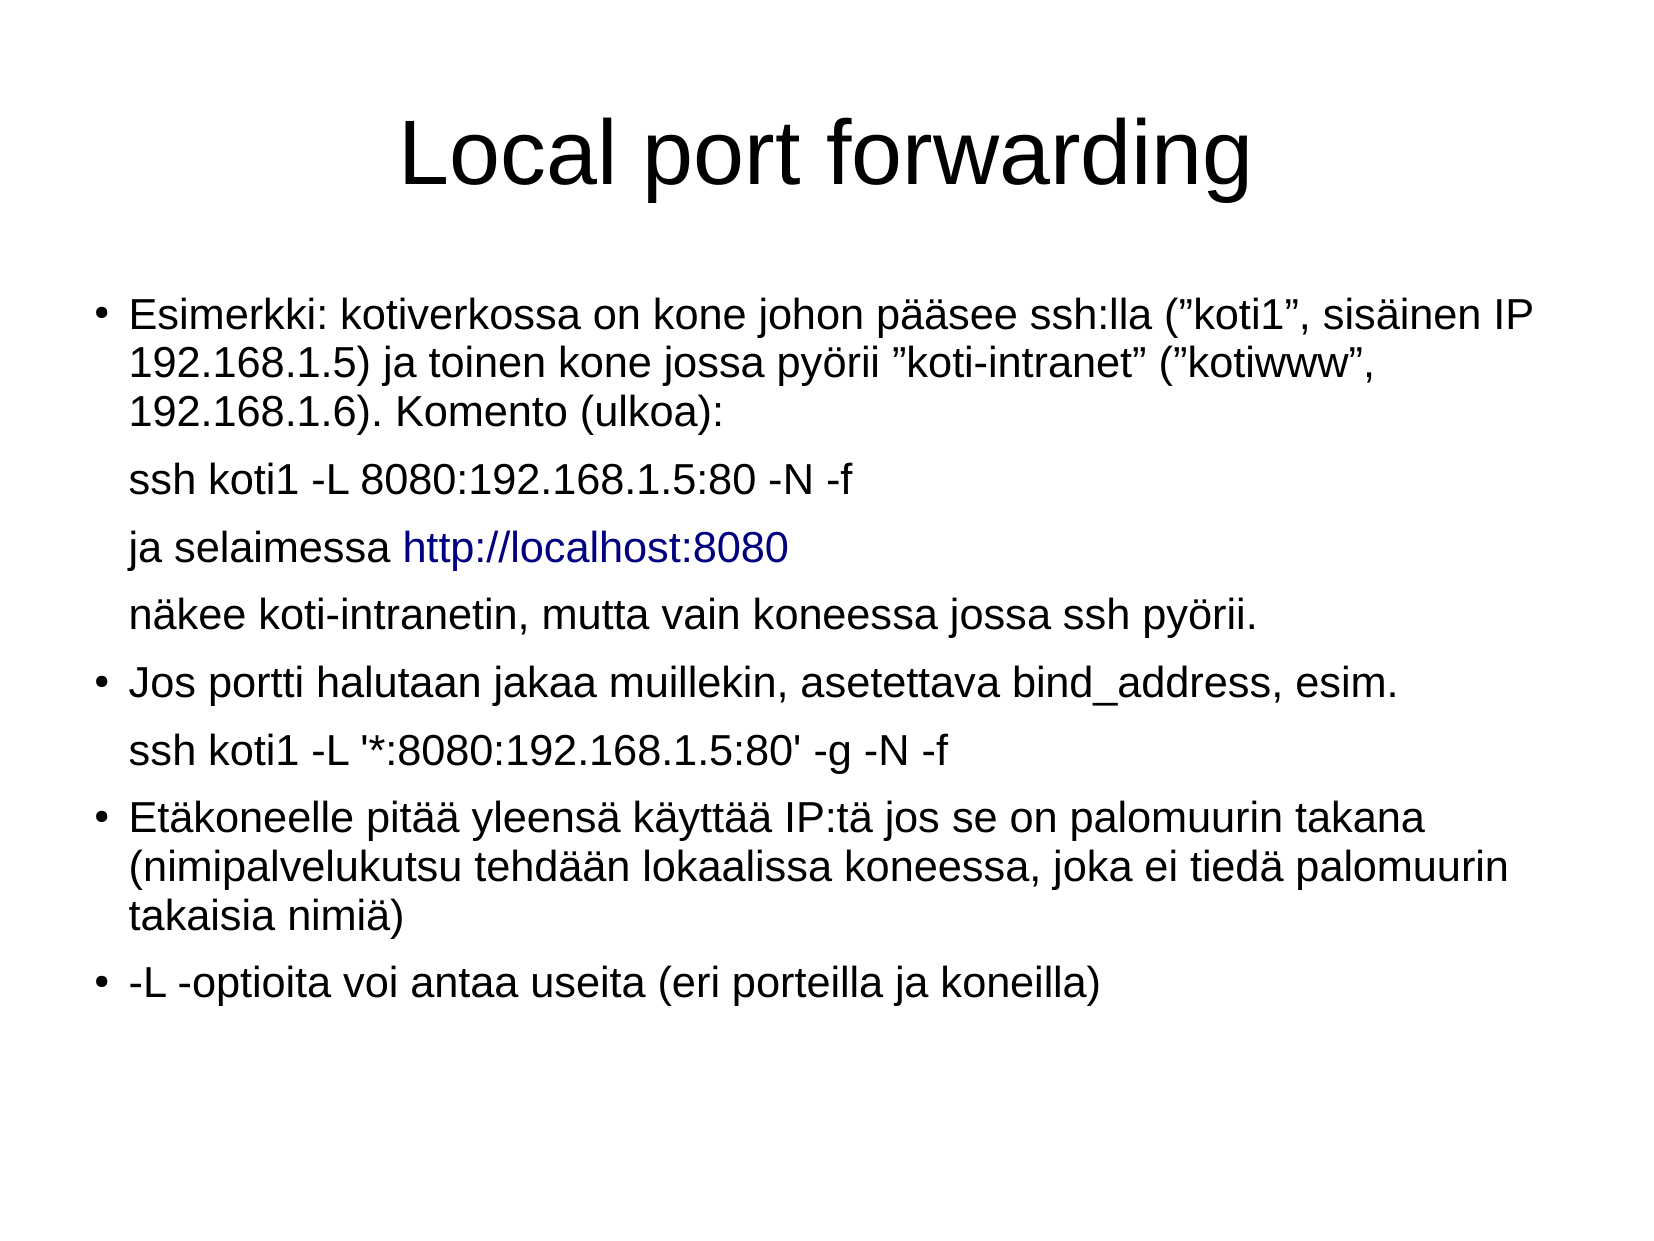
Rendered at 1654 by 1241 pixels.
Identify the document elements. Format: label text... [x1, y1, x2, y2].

list Esimerkki: kotiverkossa on kone johon pääsee ssh:lla (”koti1”, sisäinen IP 192.168.1.5) ja toinen kone jossa pyörii ”koti-intranet” (”kotiwww”, 192.168.1.6). Komento (ulkoa): ssh koti1 -L 8080:192.168.1.5:80 -N -f ja selaimessa http://localhost:8080 näkee koti-intranetin, mutta vain koneessa jossa ssh pyörii. Jos portti halutaan jakaa muillekin, asetettava bind_address, esim. ssh koti1 -L '*:8080:192.168.1.5:80' -g -N -f Etäkoneelle pitää yleensä käyttää IP:tä jos se on palomuurin takana (nimipalvelukutsu tehdään lokaalissa koneessa, joka ei tiedä palomuurin takaisia nimiä) -L -optioita voi antaa useita (eri porteilla ja koneilla) [82, 290, 1571, 1010]
title Local port forwarding [82, 49, 1571, 257]
